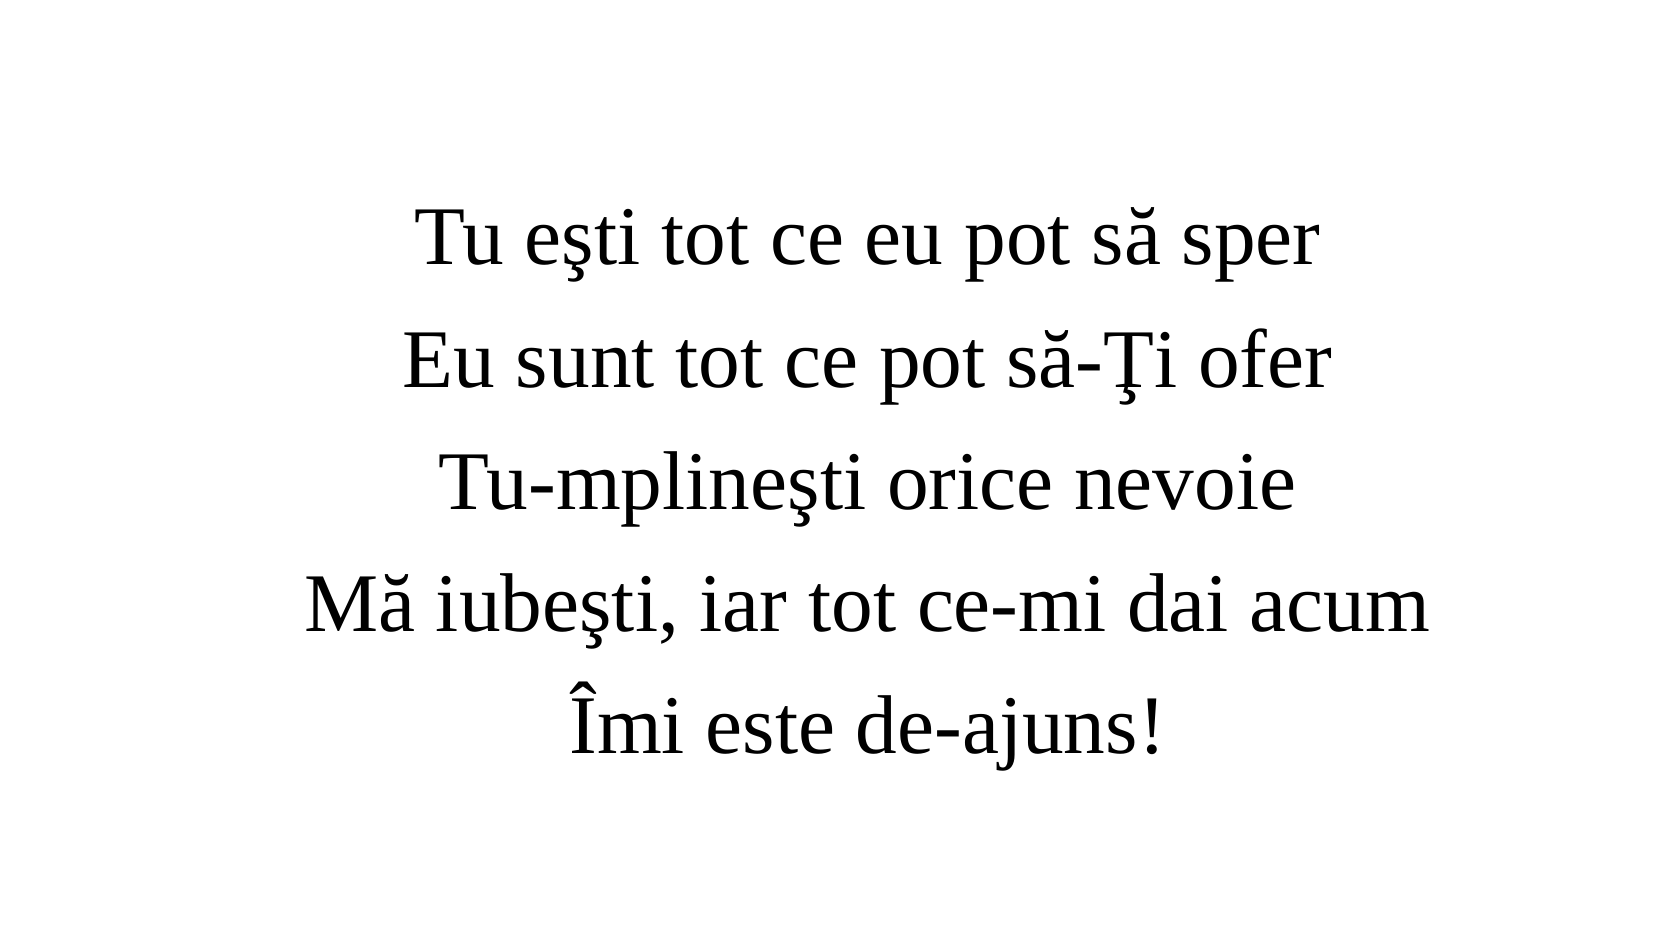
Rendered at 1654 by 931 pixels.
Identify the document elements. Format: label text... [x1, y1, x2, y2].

subtitle Tu eşti tot ce eu pot să sper Eu sunt tot ce pot să-Ţi ofer Tu-mplineşti orice nevoie Mă iubeşti, iar tot ce-mi dai acum Îmi este de-ajuns! [153, 177, 1583, 775]
